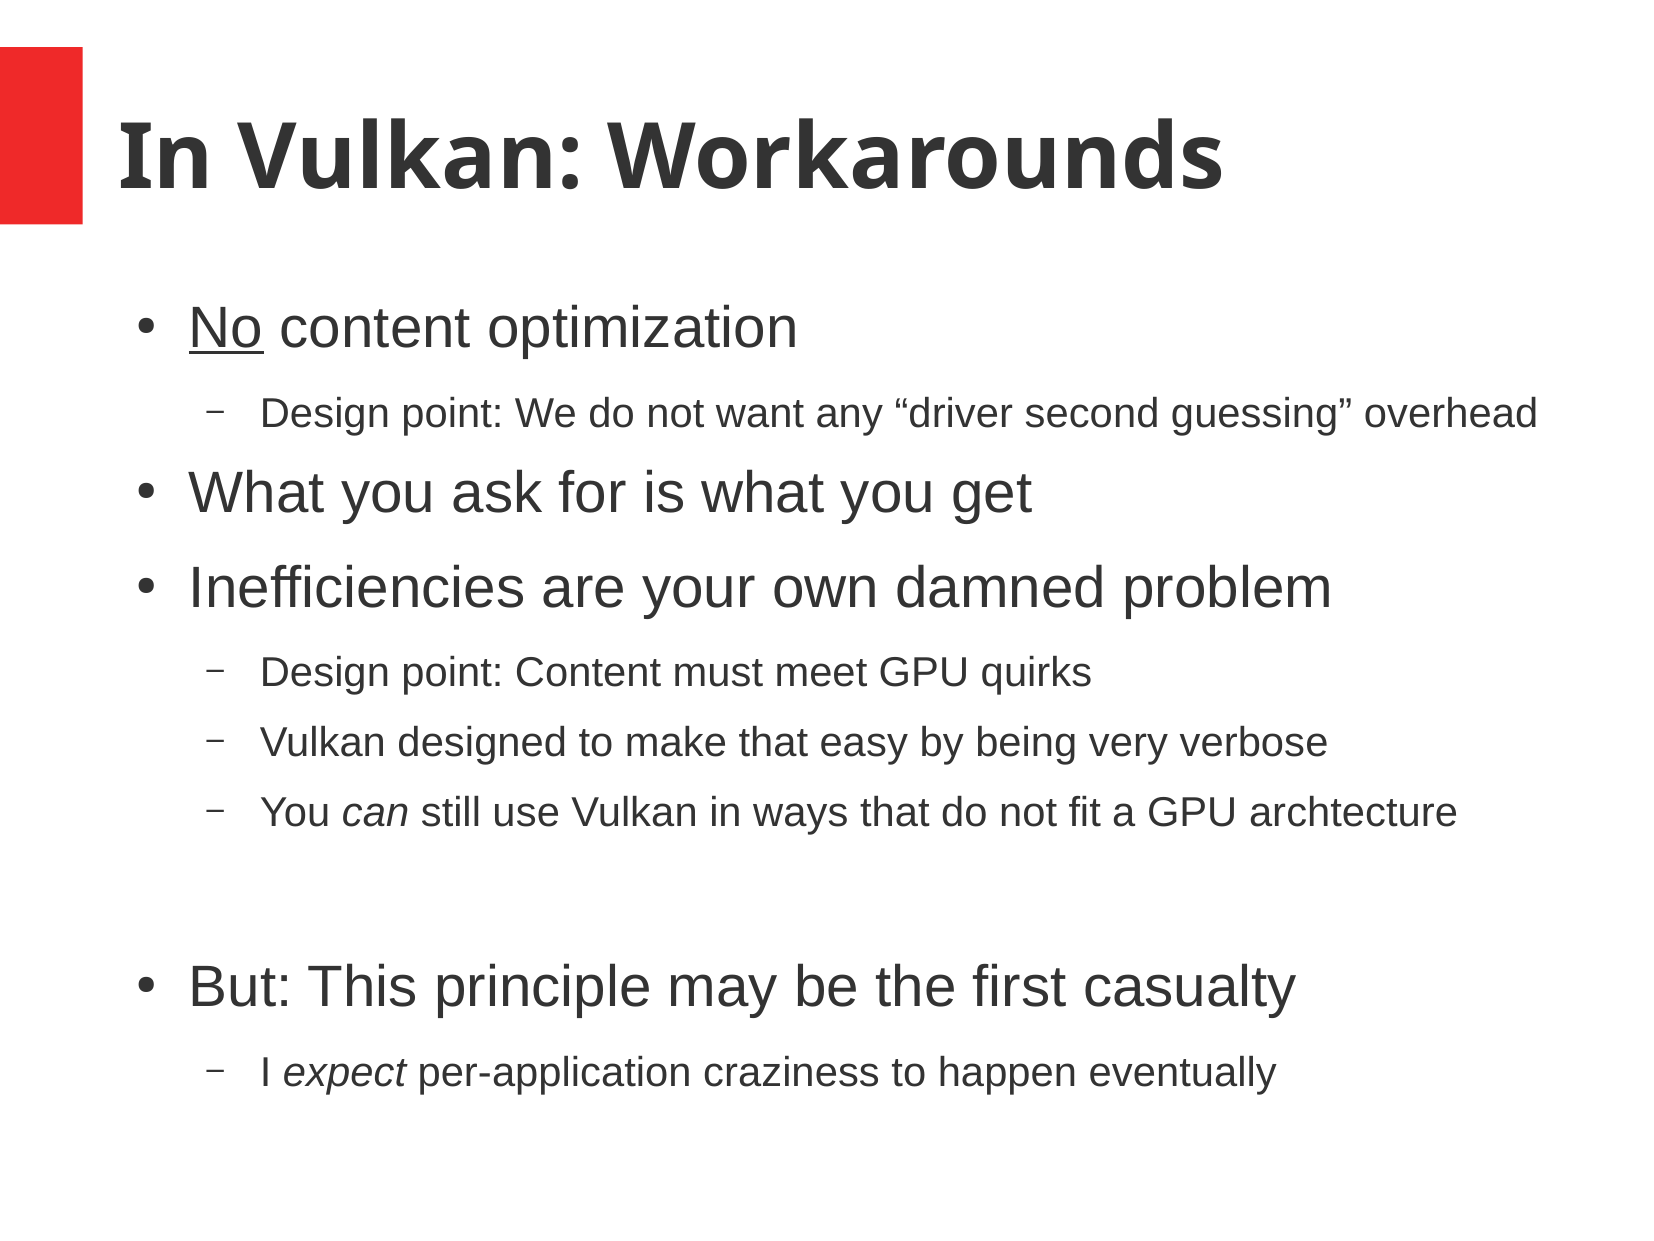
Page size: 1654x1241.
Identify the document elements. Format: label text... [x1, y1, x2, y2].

title In Vulkan: Workarounds [118, 49, 1571, 257]
list No content optimization Design point: We do not want any “driver second guessing” overhead What you ask for is what you get Inefficiencies are your own damned problem Design point: Content must meet GPU quirks Vulkan designed to make that easy by being very verbose You can still use Vulkan in ways that do not fit a GPU archtecture But: This principle may be the first casualty I expect per-application craziness to happen eventually [118, 295, 1583, 1170]
